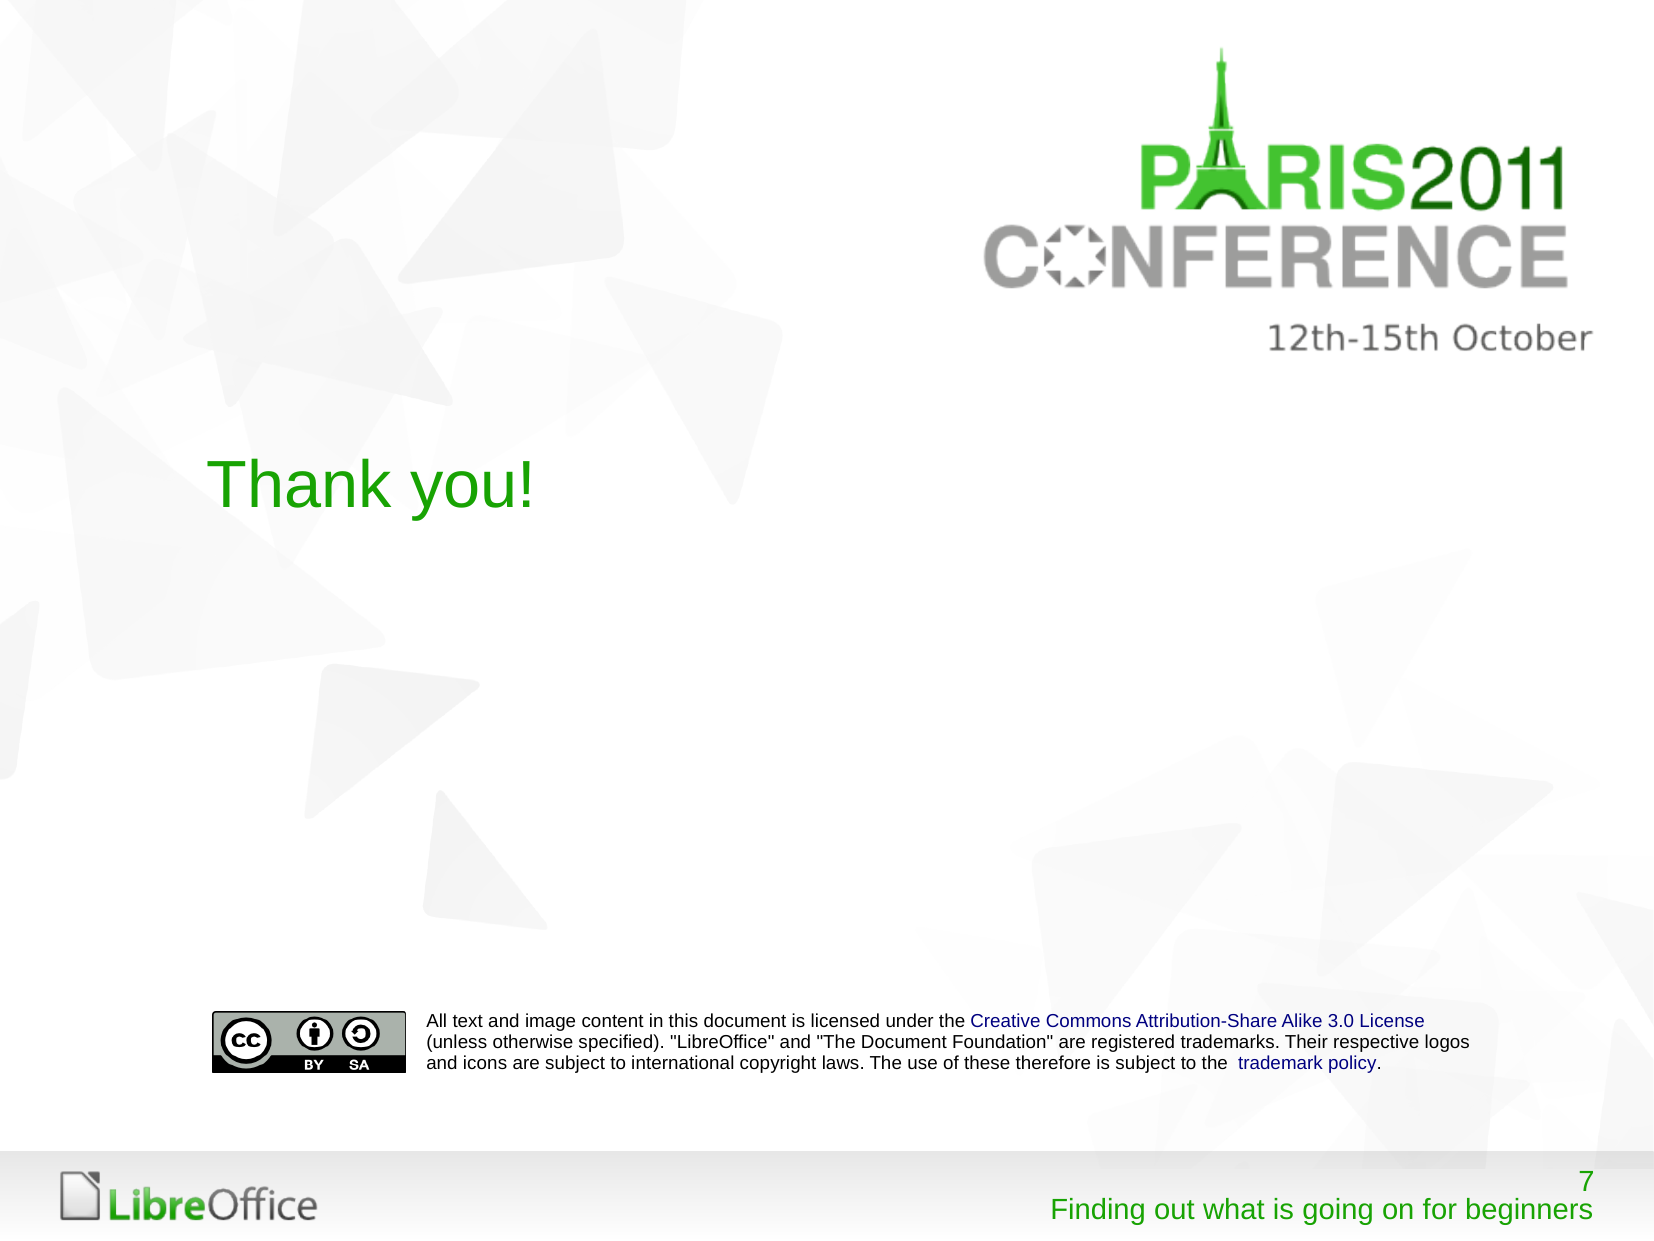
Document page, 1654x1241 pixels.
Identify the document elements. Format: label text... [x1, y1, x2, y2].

picture [927, 12, 1654, 410]
title Thank you! [206, 395, 1477, 573]
picture [0, 0, 783, 930]
picture [41, 1152, 337, 1240]
picture [212, 1011, 406, 1073]
picture [915, 548, 1654, 1169]
